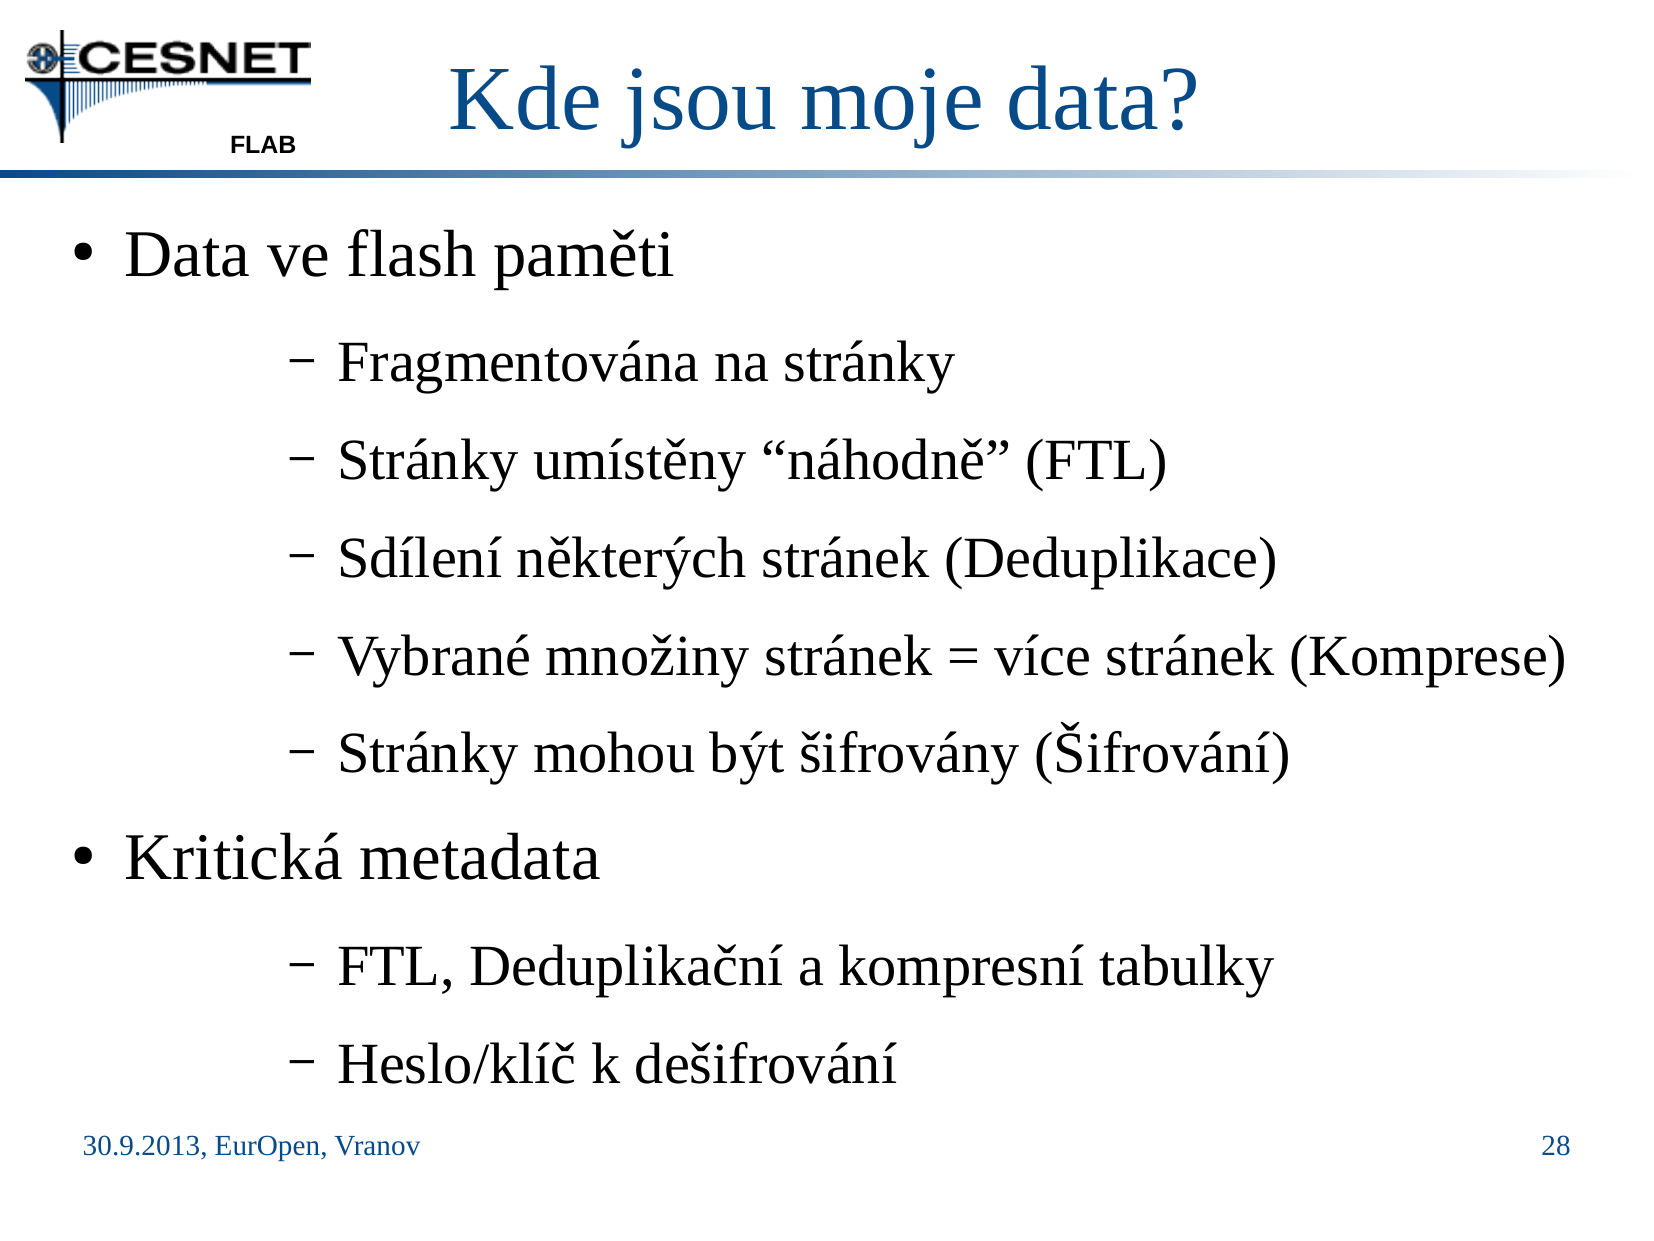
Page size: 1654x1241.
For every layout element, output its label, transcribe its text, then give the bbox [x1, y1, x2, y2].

list Data ve flash paměti Fragmentována na stránky Stránky umístěny “náhodně” (FTL) Sdílení některých stránek (Deduplikace) Vybrané množiny stránek = více stránek (Komprese) Stránky mohou být šifrovány (Šifrování) Kritická metadata FTL, Deduplikační a kompresní tabulky Heslo/klíč k dešifrování [53, 205, 1619, 1085]
title Kde jsou moje data? [79, 47, 1571, 150]
picture [25, 30, 311, 143]
